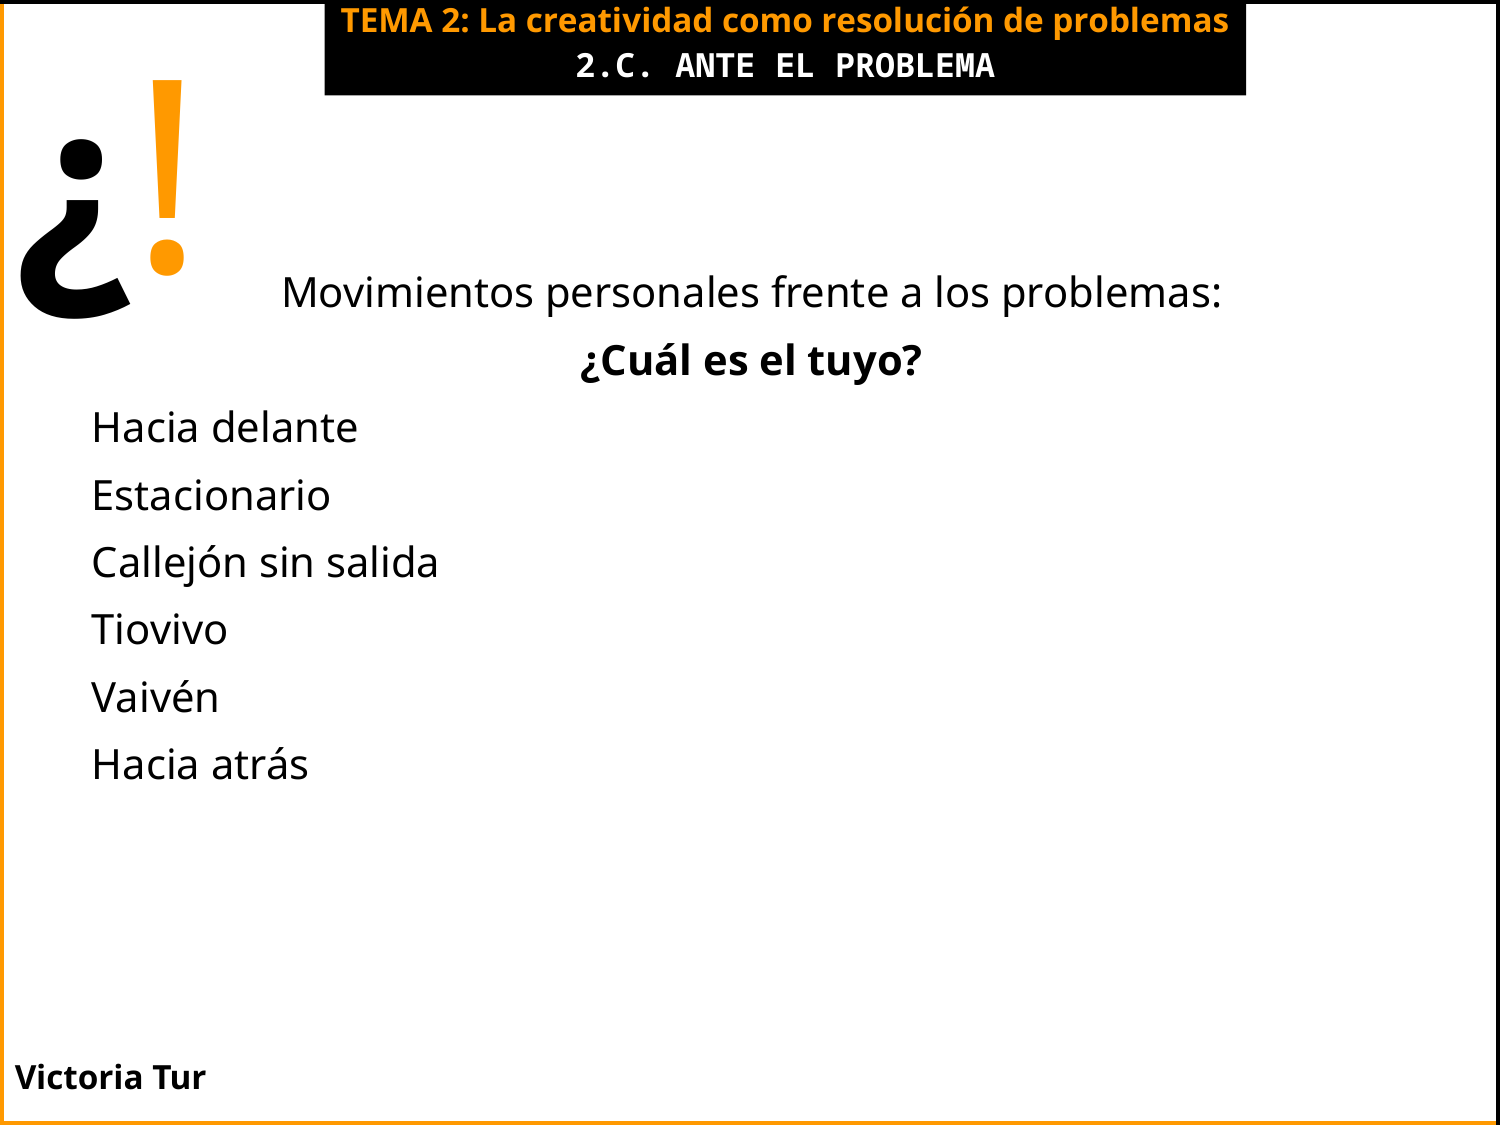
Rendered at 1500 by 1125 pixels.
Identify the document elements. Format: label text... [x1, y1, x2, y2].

list Movimientos personales frente a los problemas: ¿Cuál es el tuyo? Hacia delante Estacionario Callejón sin salida Tiovivo Vaivén Hacia atrás [76, 255, 1427, 998]
